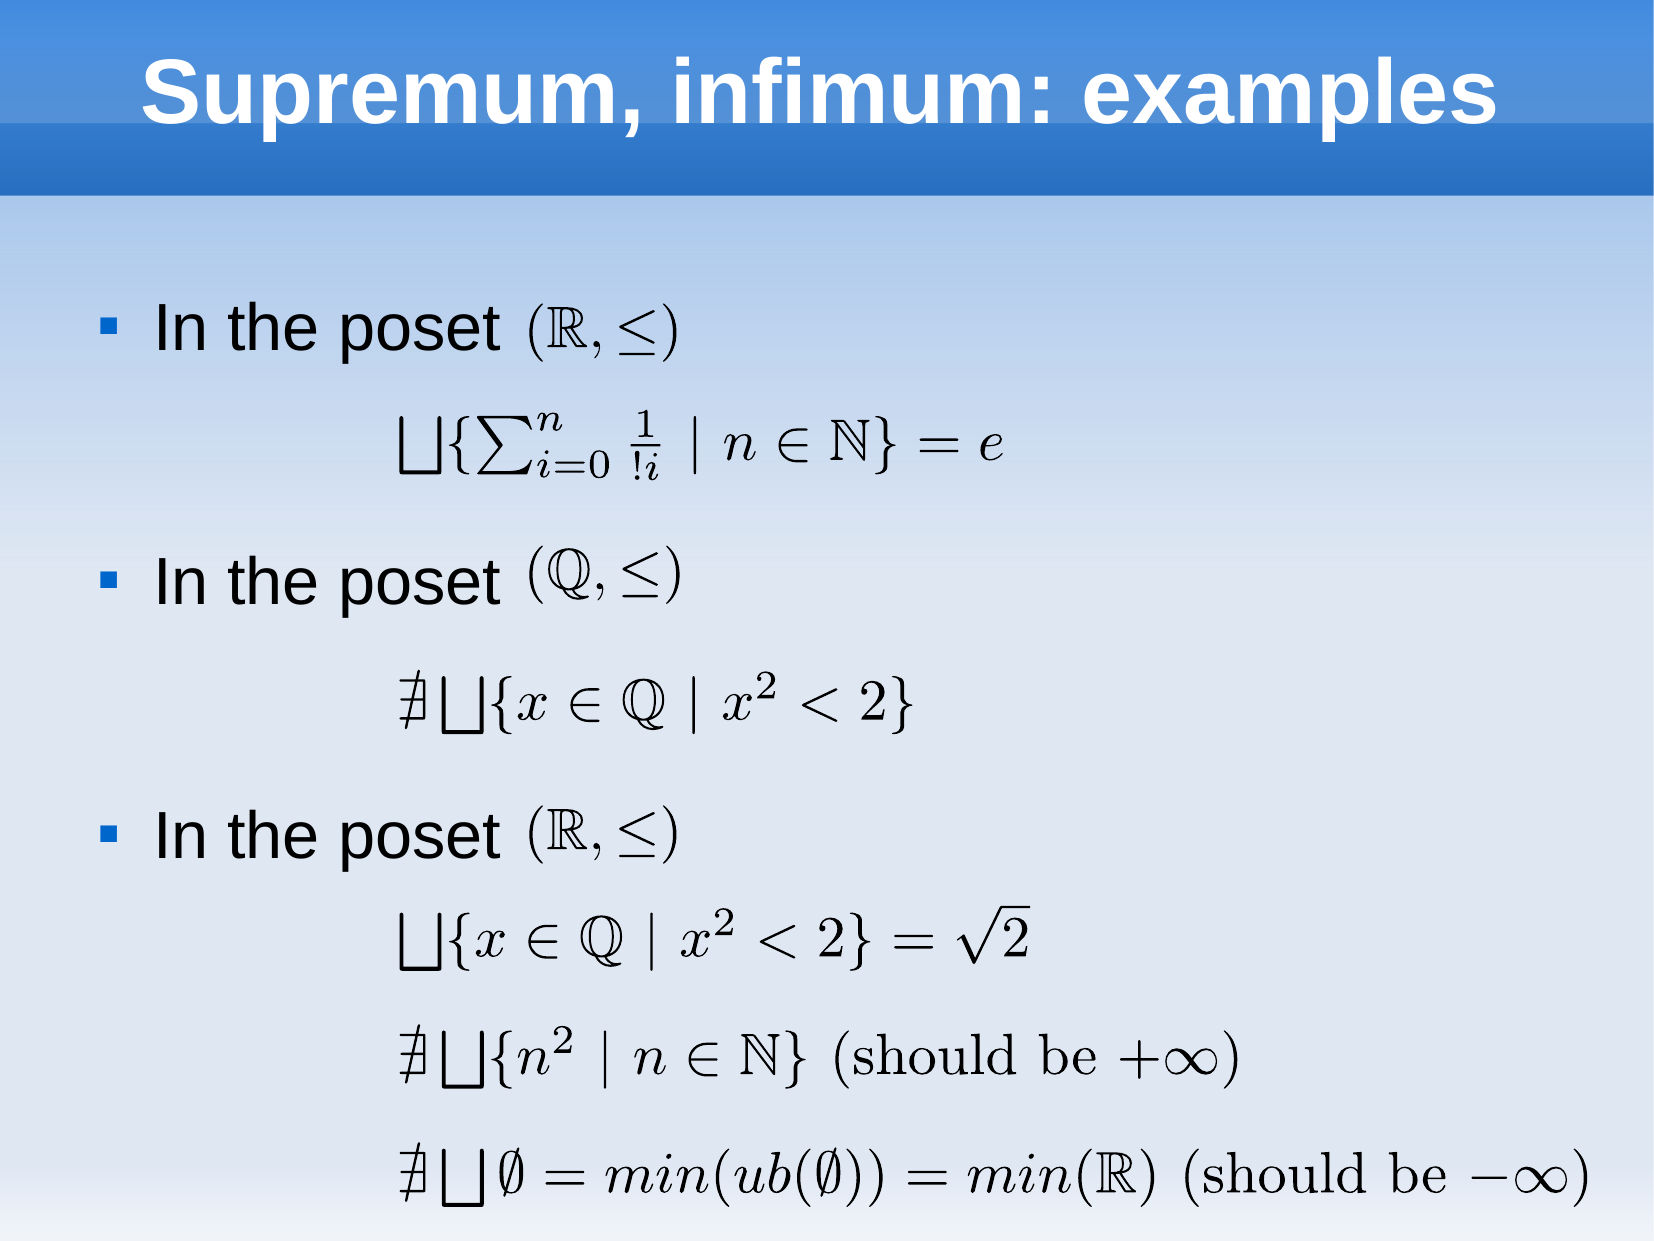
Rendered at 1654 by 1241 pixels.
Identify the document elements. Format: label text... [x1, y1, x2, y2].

picture [0, 0, 1654, 1241]
list In the poset In the poset In the poset [82, 290, 1571, 1109]
title Supremum, infimum: examples [76, 0, 1565, 188]
